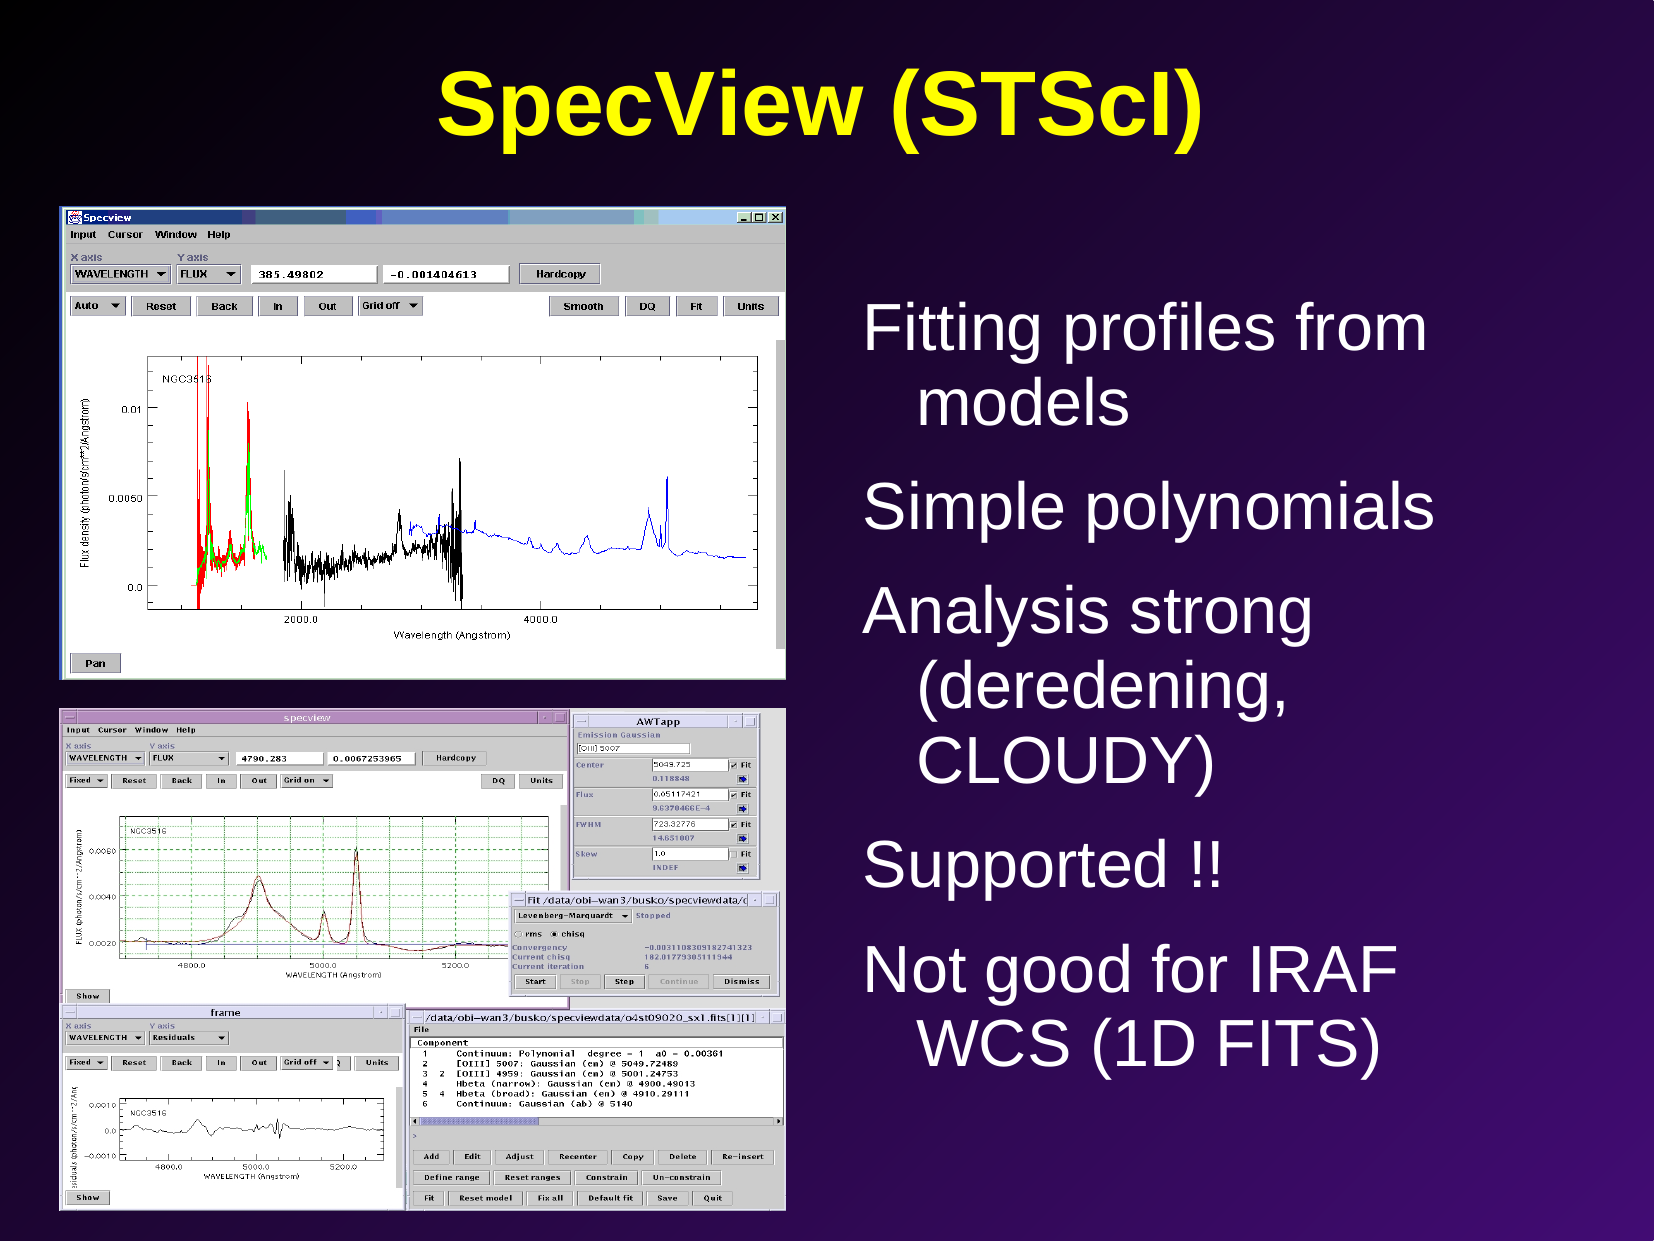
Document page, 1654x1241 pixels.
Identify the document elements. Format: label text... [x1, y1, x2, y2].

picture [59, 206, 786, 680]
picture [59, 708, 786, 1211]
title SpecView (STScI) [76, 29, 1565, 178]
list Fitting profiles from models Simple polynomials Analysis strong (deredening, CLOUDY) Supported !! Not good for IRAF WCS (1D FITS) [845, 290, 1572, 1109]
